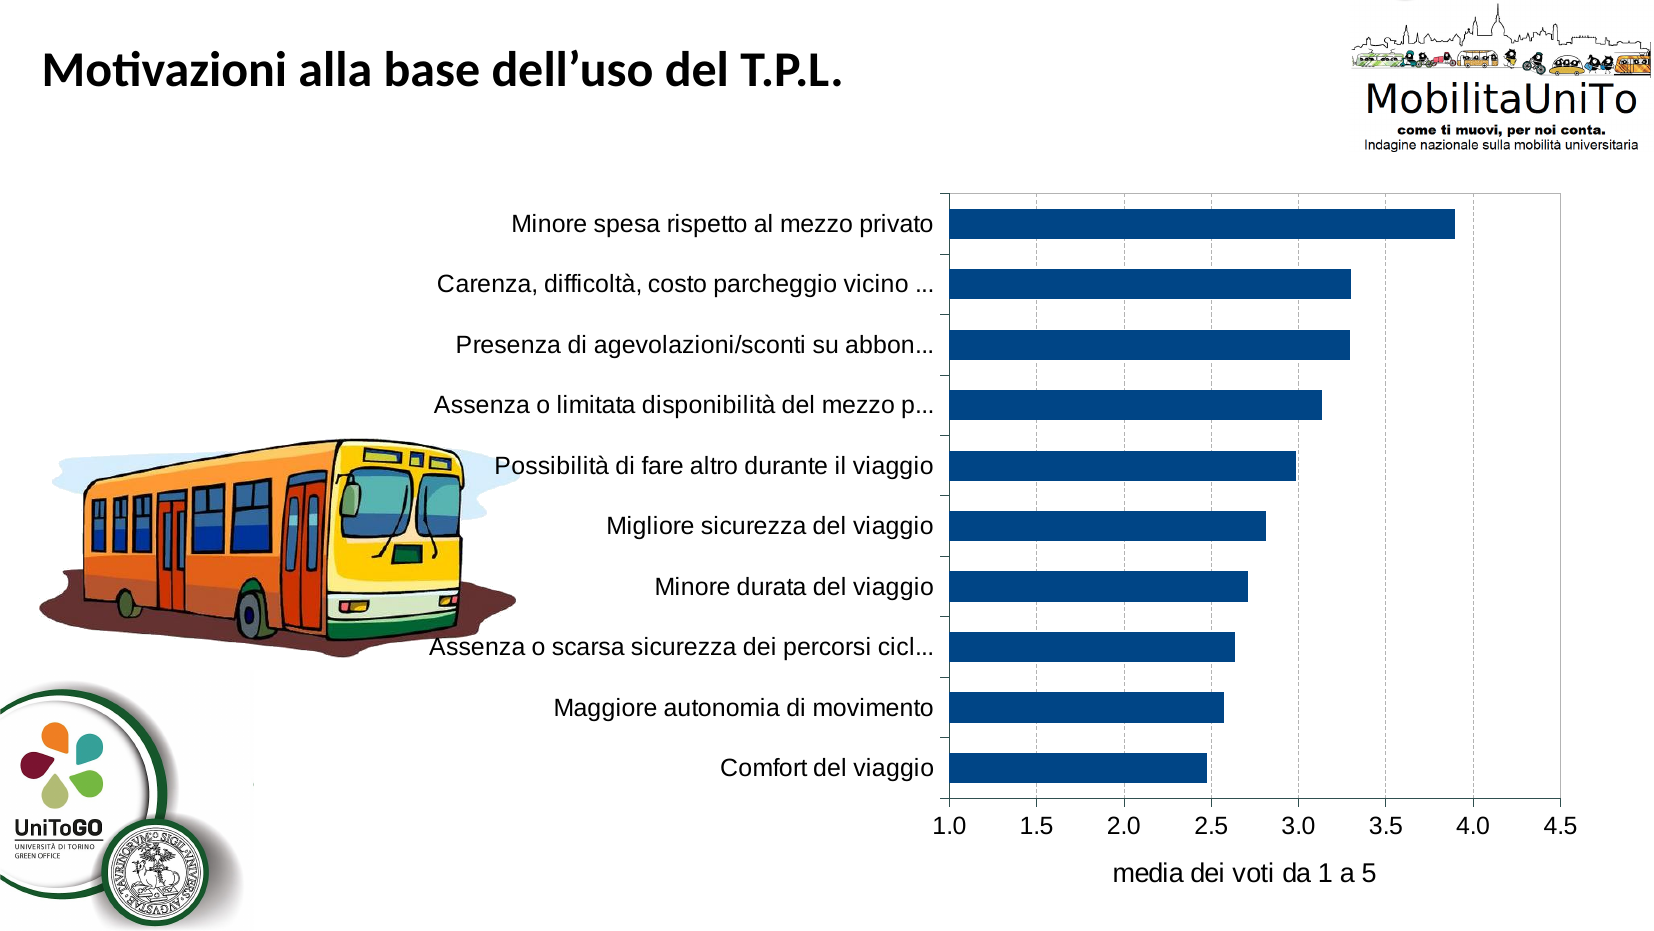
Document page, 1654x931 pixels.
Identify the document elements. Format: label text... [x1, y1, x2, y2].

text_box Motivazioni alla base dell’uso del T.P.L. [26, 29, 889, 120]
chart [429, 179, 1595, 897]
picture [39, 433, 429, 663]
picture [0, 670, 254, 931]
picture [1349, 0, 1654, 152]
